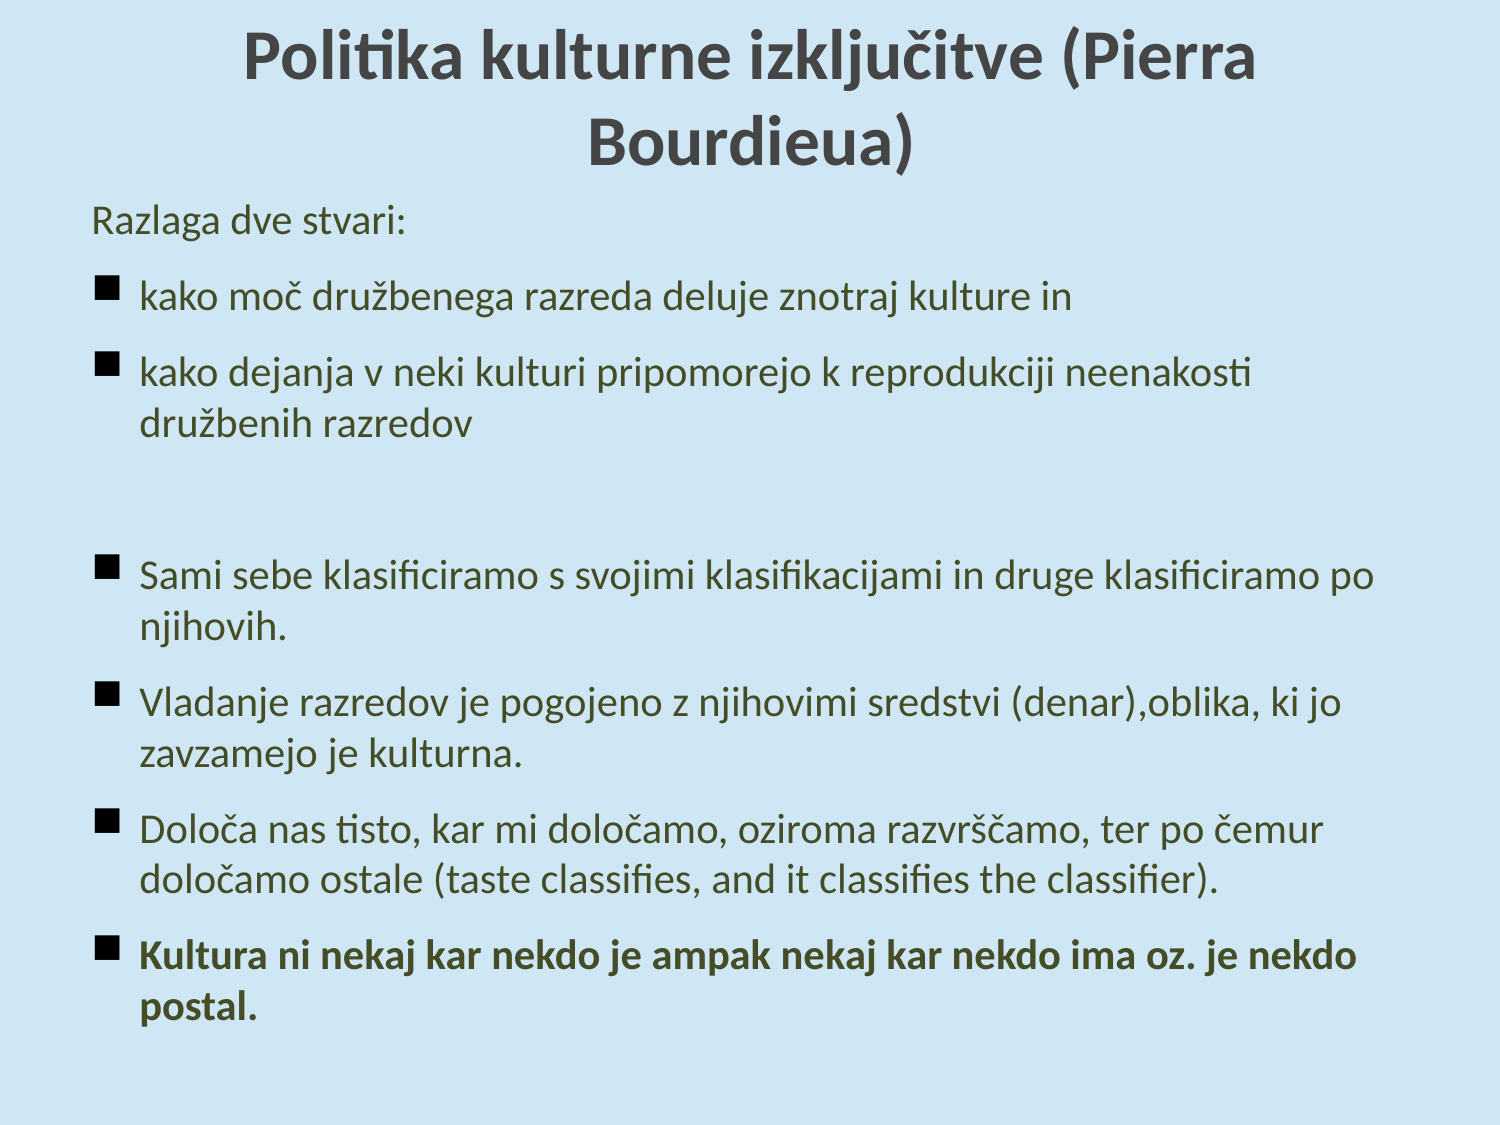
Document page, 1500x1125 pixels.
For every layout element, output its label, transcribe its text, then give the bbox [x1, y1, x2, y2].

title Politika kulturne izključitve (Pierra Bourdieua) [76, 0, 1427, 184]
list Razlaga dve stvari: kako moč družbenega razreda deluje znotraj kulture in kako dejanja v neki kulturi pripomorejo k reprodukciji neenakosti družbenih razredov Sami sebe klasificiramo s svojimi klasifikacijami in druge klasificiramo po njihovih. Vladanje razredov je pogojeno z njihovimi sredstvi (denar),oblika, ki jo zavzamejo je kulturna. Določa nas tisto, kar mi določamo, oziroma razvrščamo, ter po čemur določamo ostale (taste classifies, and it classifies the classifier). Kultura ni nekaj kar nekdo je ampak nekaj kar nekdo ima oz. je nekdo postal. [76, 184, 1427, 1047]
